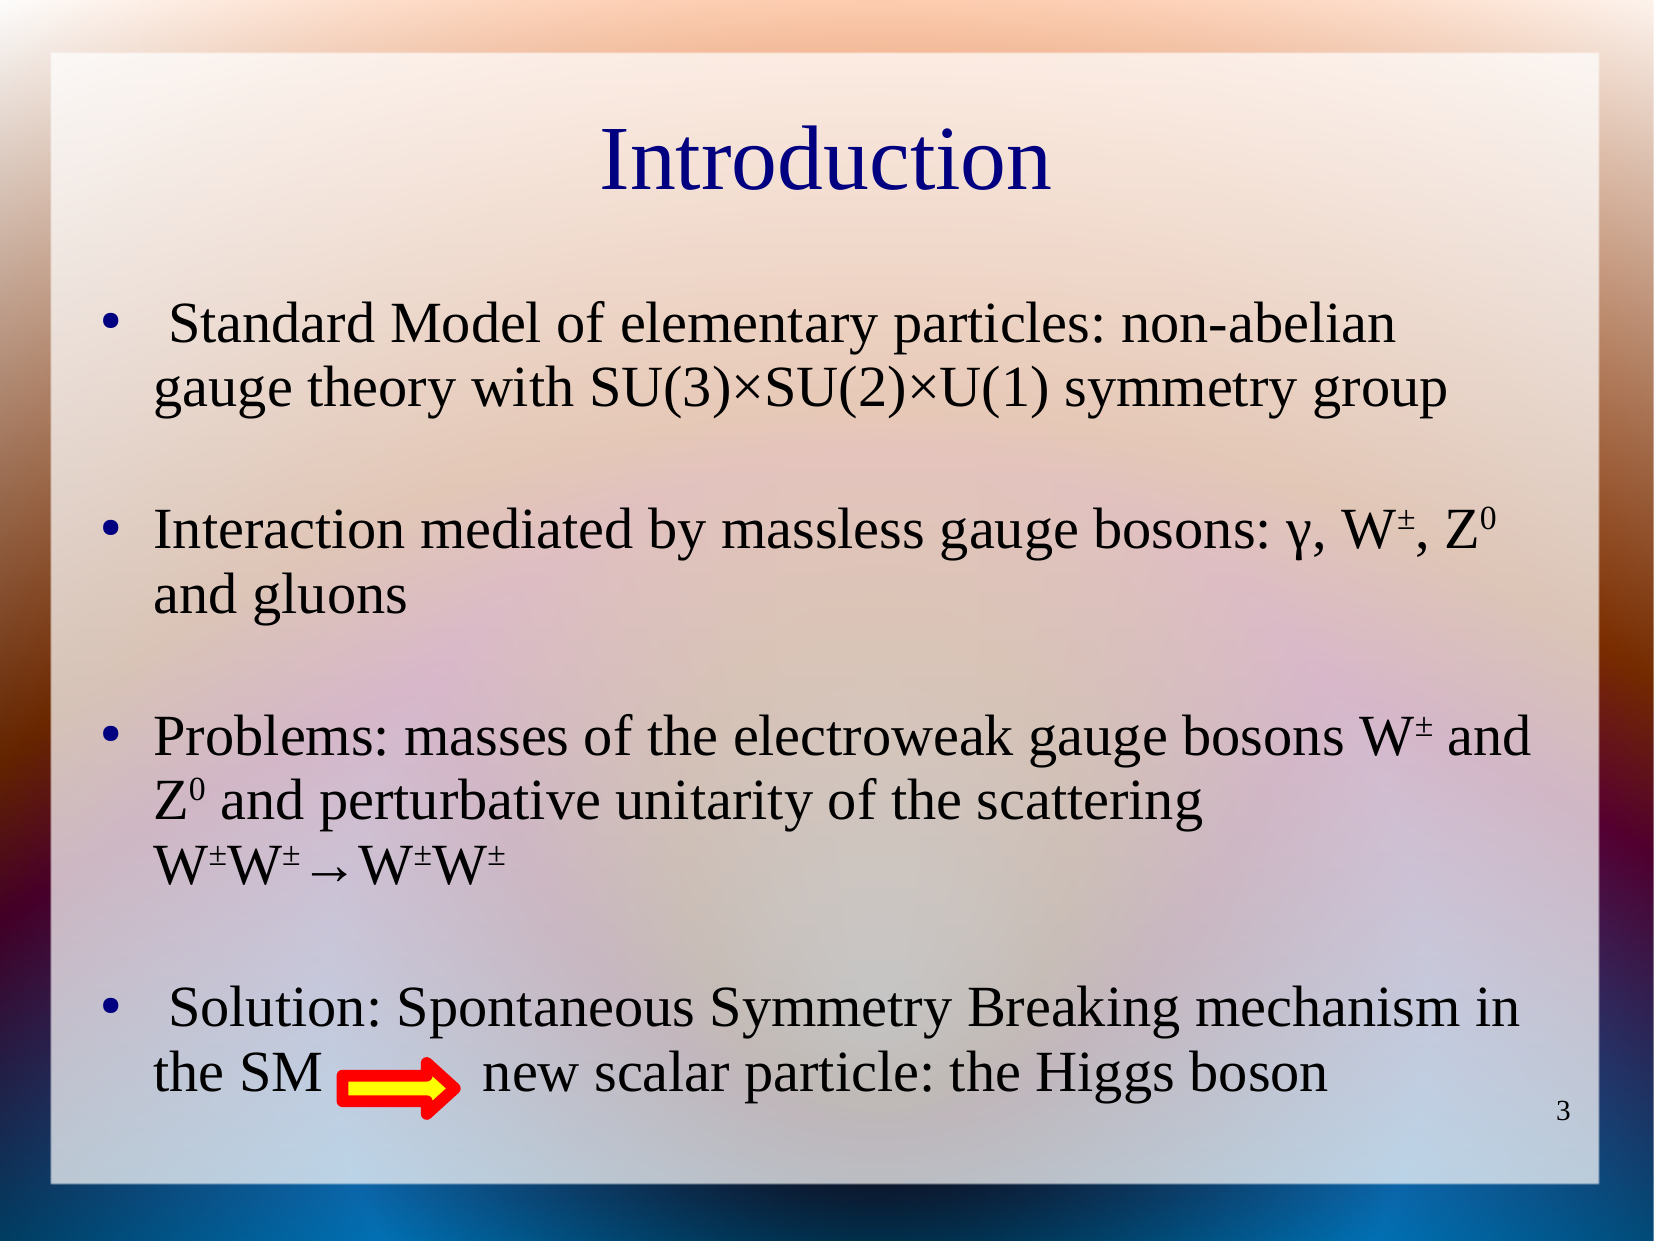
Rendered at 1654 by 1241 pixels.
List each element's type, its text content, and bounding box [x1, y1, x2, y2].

picture [0, 0, 1654, 1241]
title Introduction [82, 55, 1571, 263]
list Standard Model of elementary particles: non-abelian gauge theory with SU(3)×SU(2)×U(1) symmetry group Interaction mediated by massless gauge bosons: γ, W±, Z0 and gluons Problems: masses of the electroweak gauge bosons W± and Z0 and perturbative unitarity of the scattering W±W±→W±W± Solution: Spontaneous Symmetry Breaking mechanism in the SM new scalar particle: the Higgs boson [82, 290, 1538, 1114]
text_box [342, 1062, 455, 1114]
